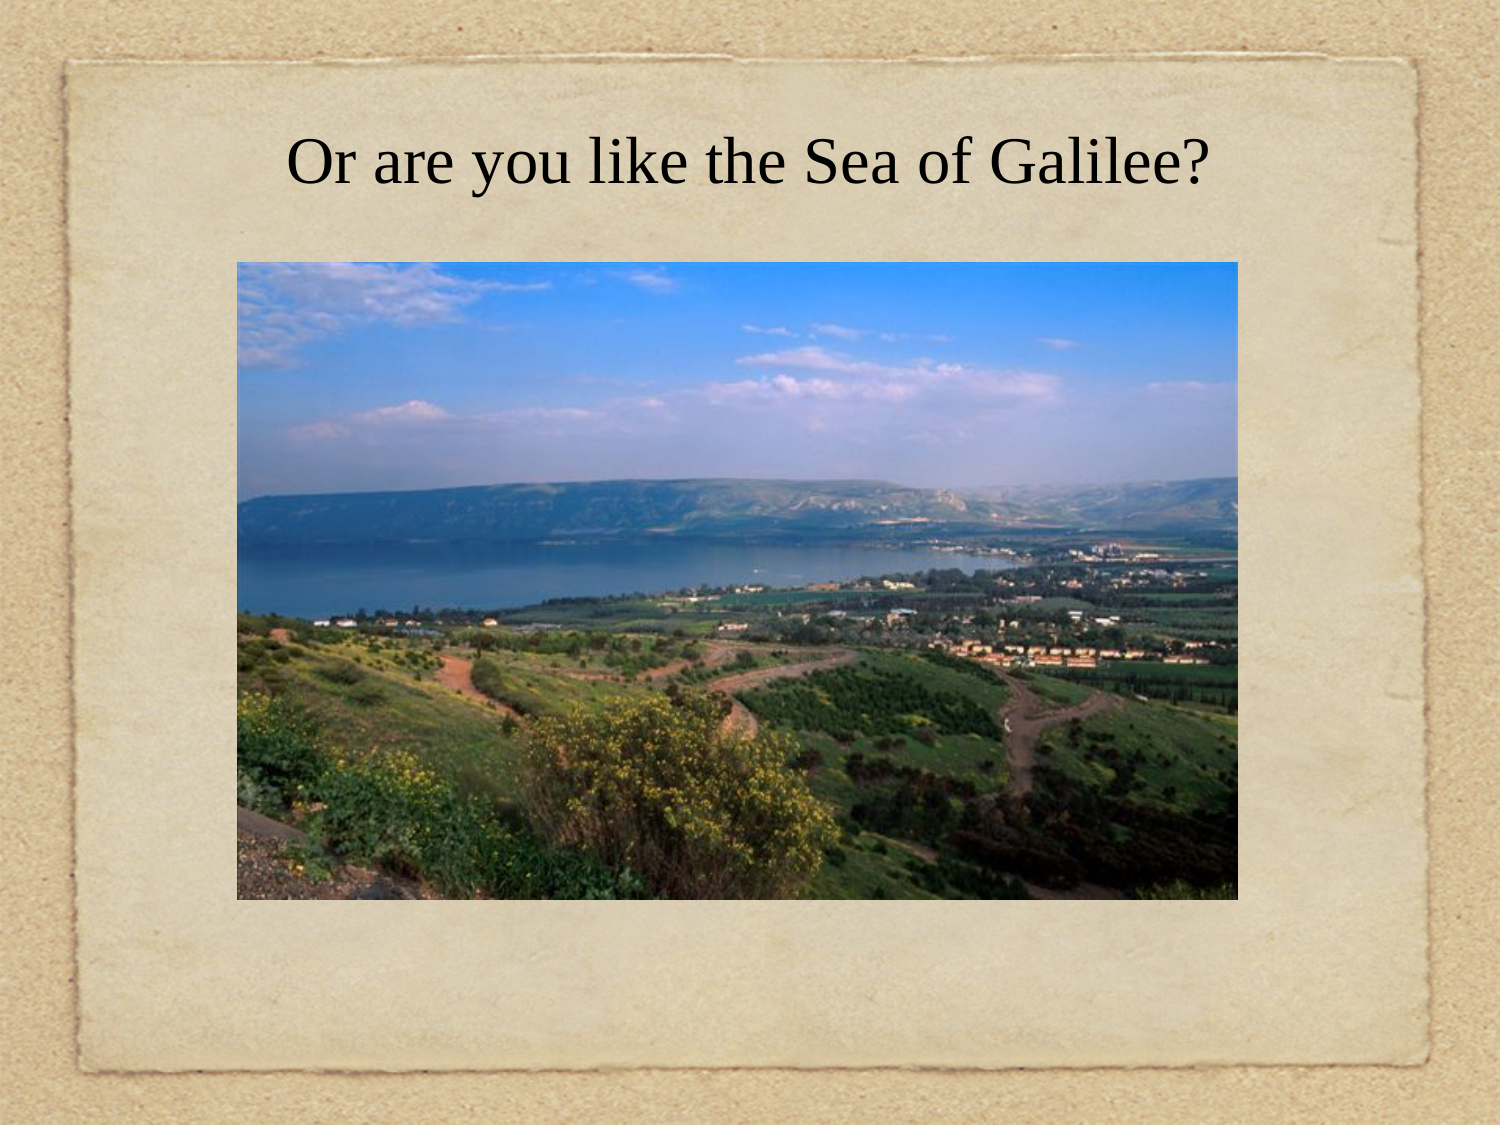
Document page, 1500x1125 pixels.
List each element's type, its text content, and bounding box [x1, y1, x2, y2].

picture [0, 0, 1500, 1125]
title Or are you like the Sea of Galilee? [112, 59, 1388, 263]
